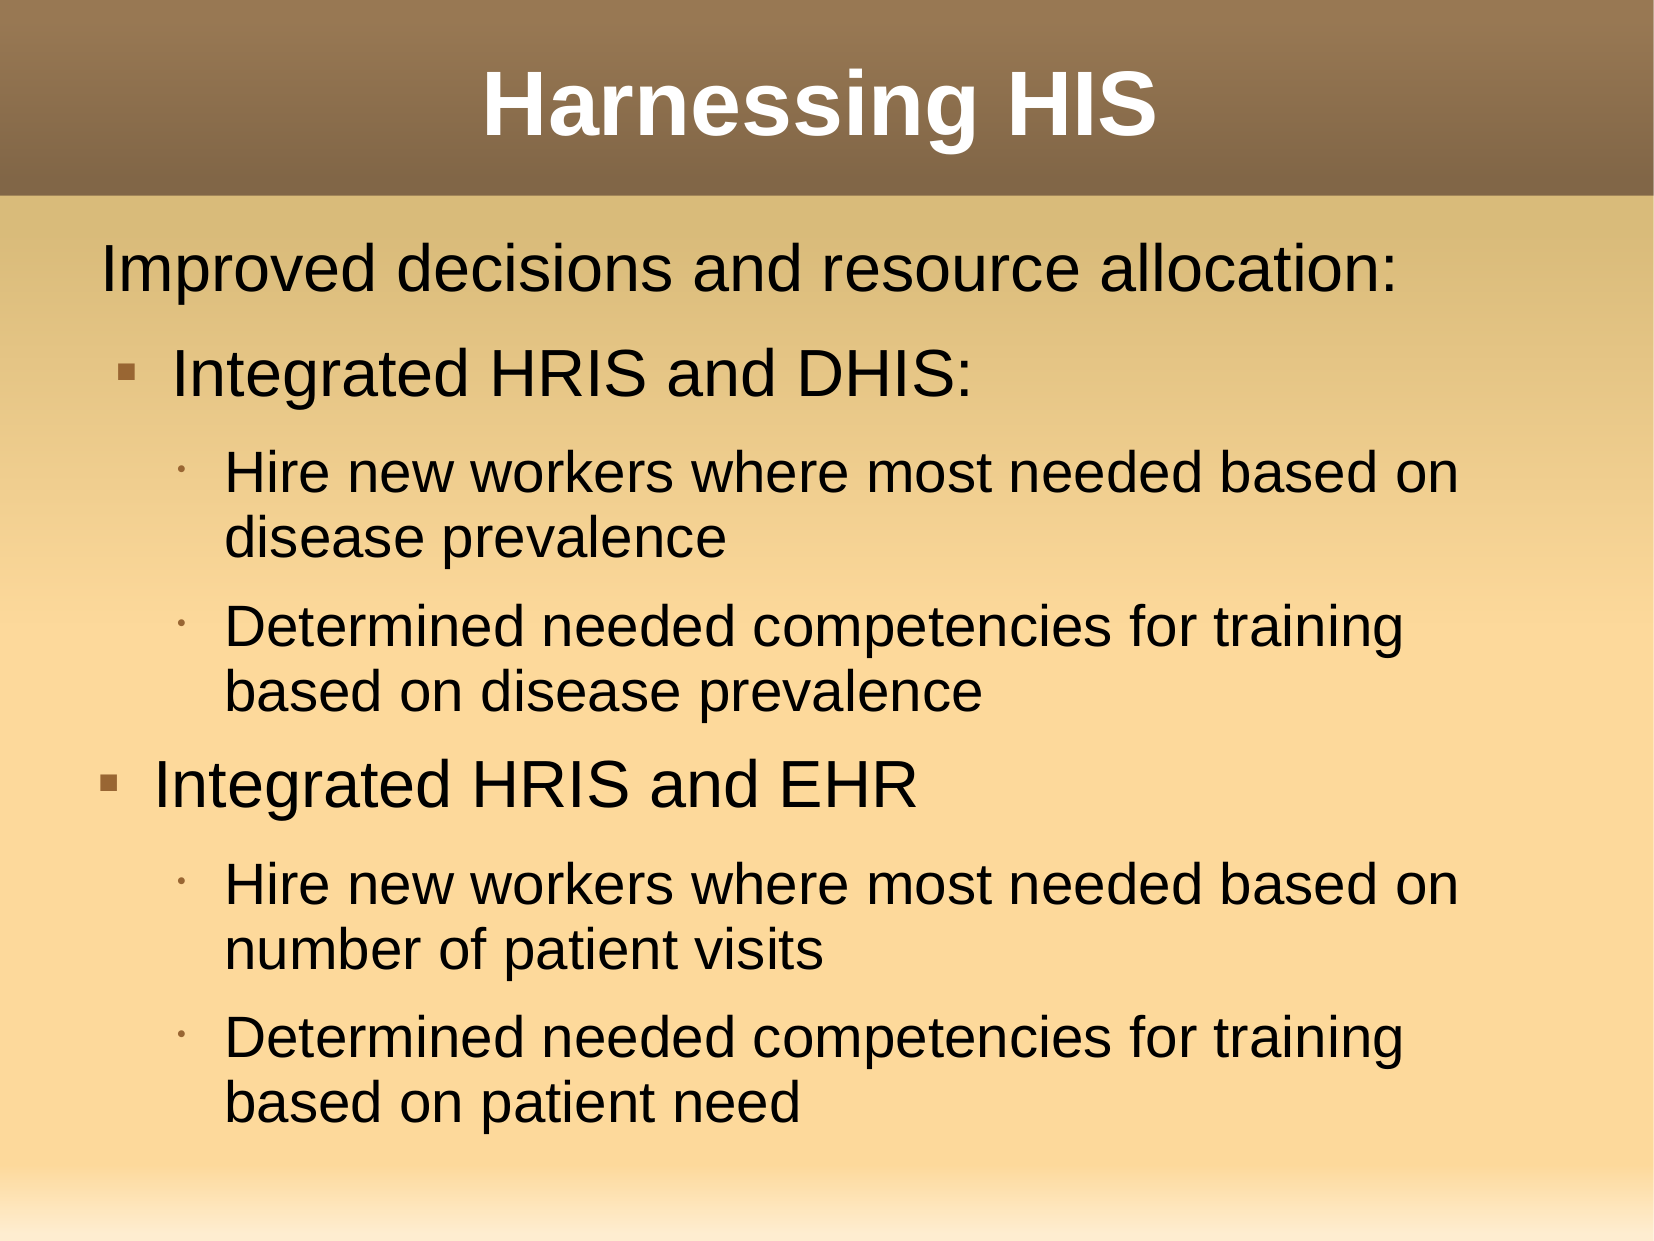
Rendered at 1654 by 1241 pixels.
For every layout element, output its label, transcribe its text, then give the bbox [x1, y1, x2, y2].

title Harnessing HIS [76, 0, 1565, 208]
list Improved decisions and resource allocation: Integrated HRIS and DHIS: Hire new workers where most needed based on disease prevalence Determined needed competencies for training based on disease prevalence Integrated HRIS and EHR Hire new workers where most needed based on number of patient visits Determined needed competencies for training based on patient need [82, 231, 1571, 1241]
picture [0, 0, 1654, 1241]
